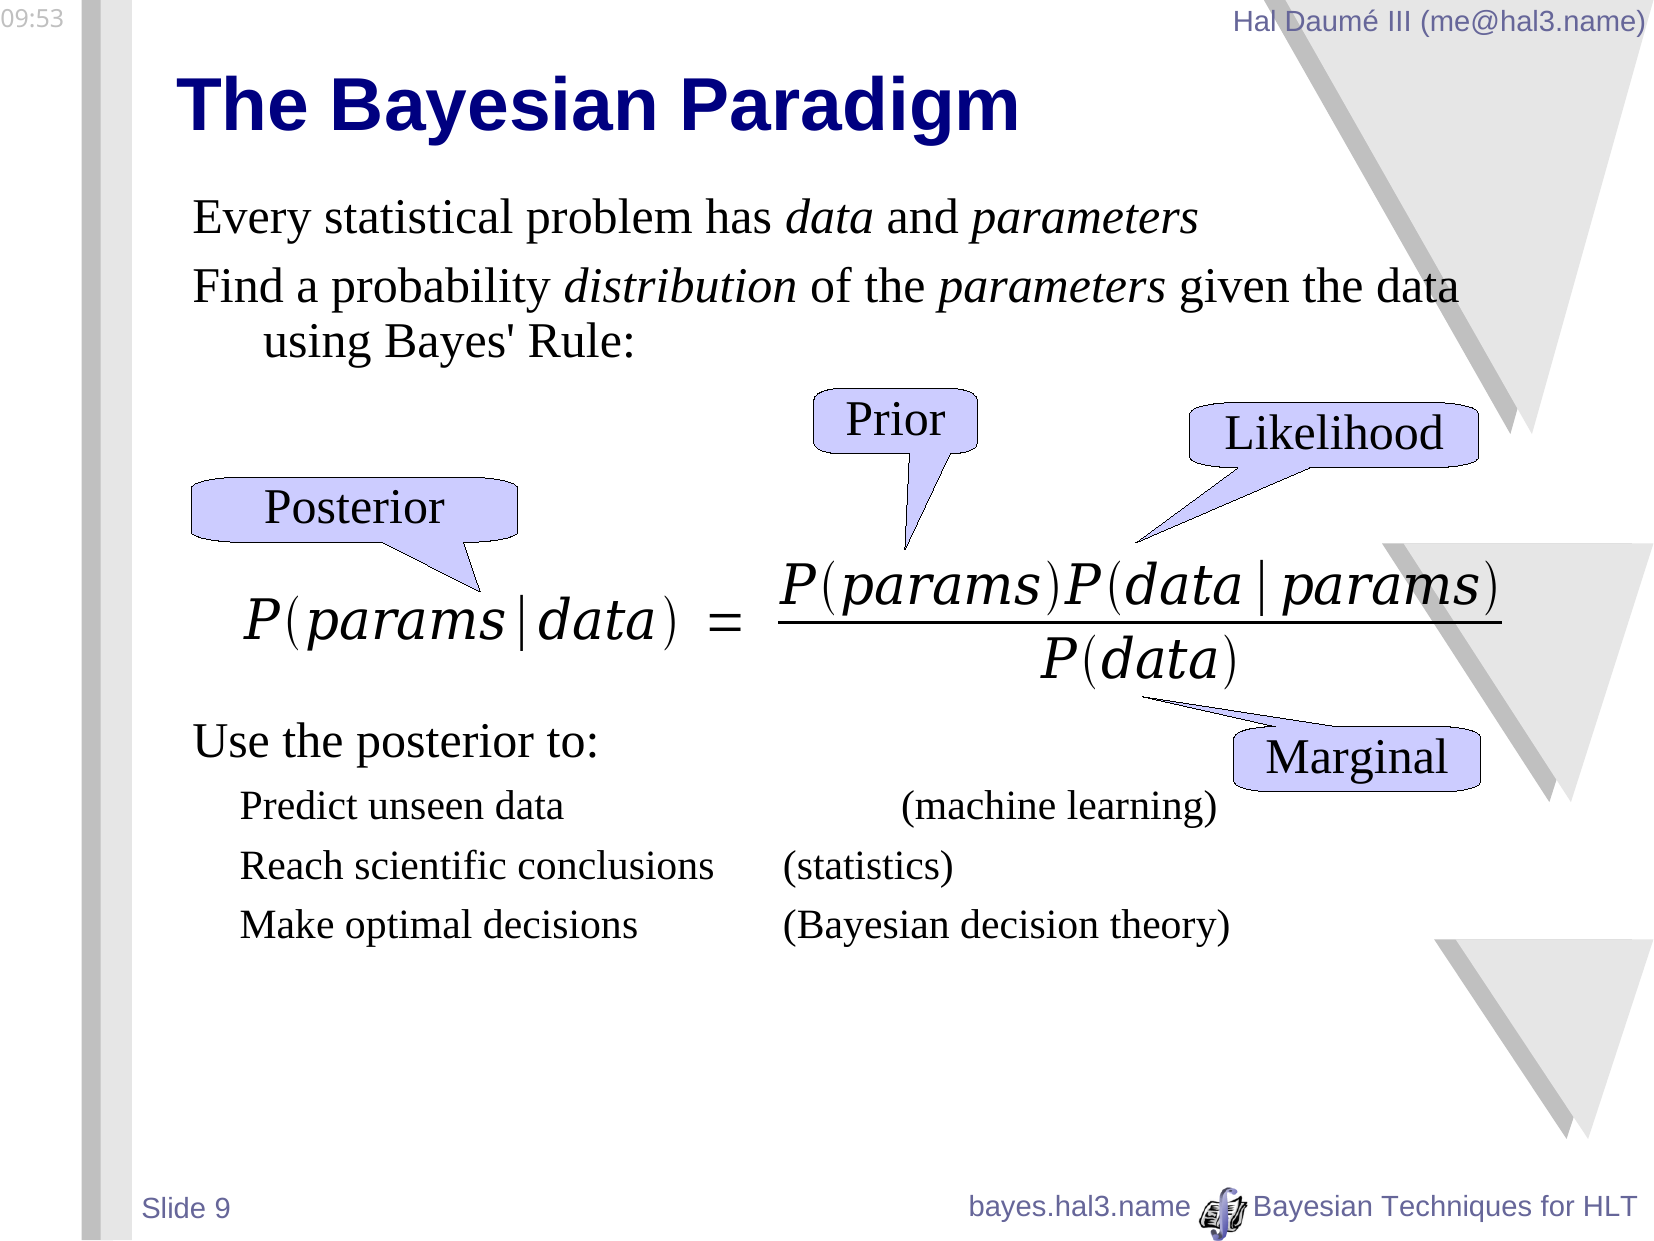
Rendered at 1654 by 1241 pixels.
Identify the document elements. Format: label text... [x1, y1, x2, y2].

text_box Prior [813, 388, 978, 550]
text_box Marginal [1142, 696, 1481, 792]
text_box Likelihood [1135, 402, 1479, 543]
list Every statistical problem has data and parameters Find a probability distribution of the parameters given the data using Bayes' Rule: Use the posterior to: Predict unseen data (machine learning) Reach scientific conclusions (statistics) Make optimal decisions (Bayesian decision theory) [180, 188, 1512, 1127]
chart [238, 552, 1510, 694]
title The Bayesian Paradigm [176, 44, 1509, 166]
picture [1198, 1186, 1248, 1241]
text_box Posterior [191, 477, 518, 552]
